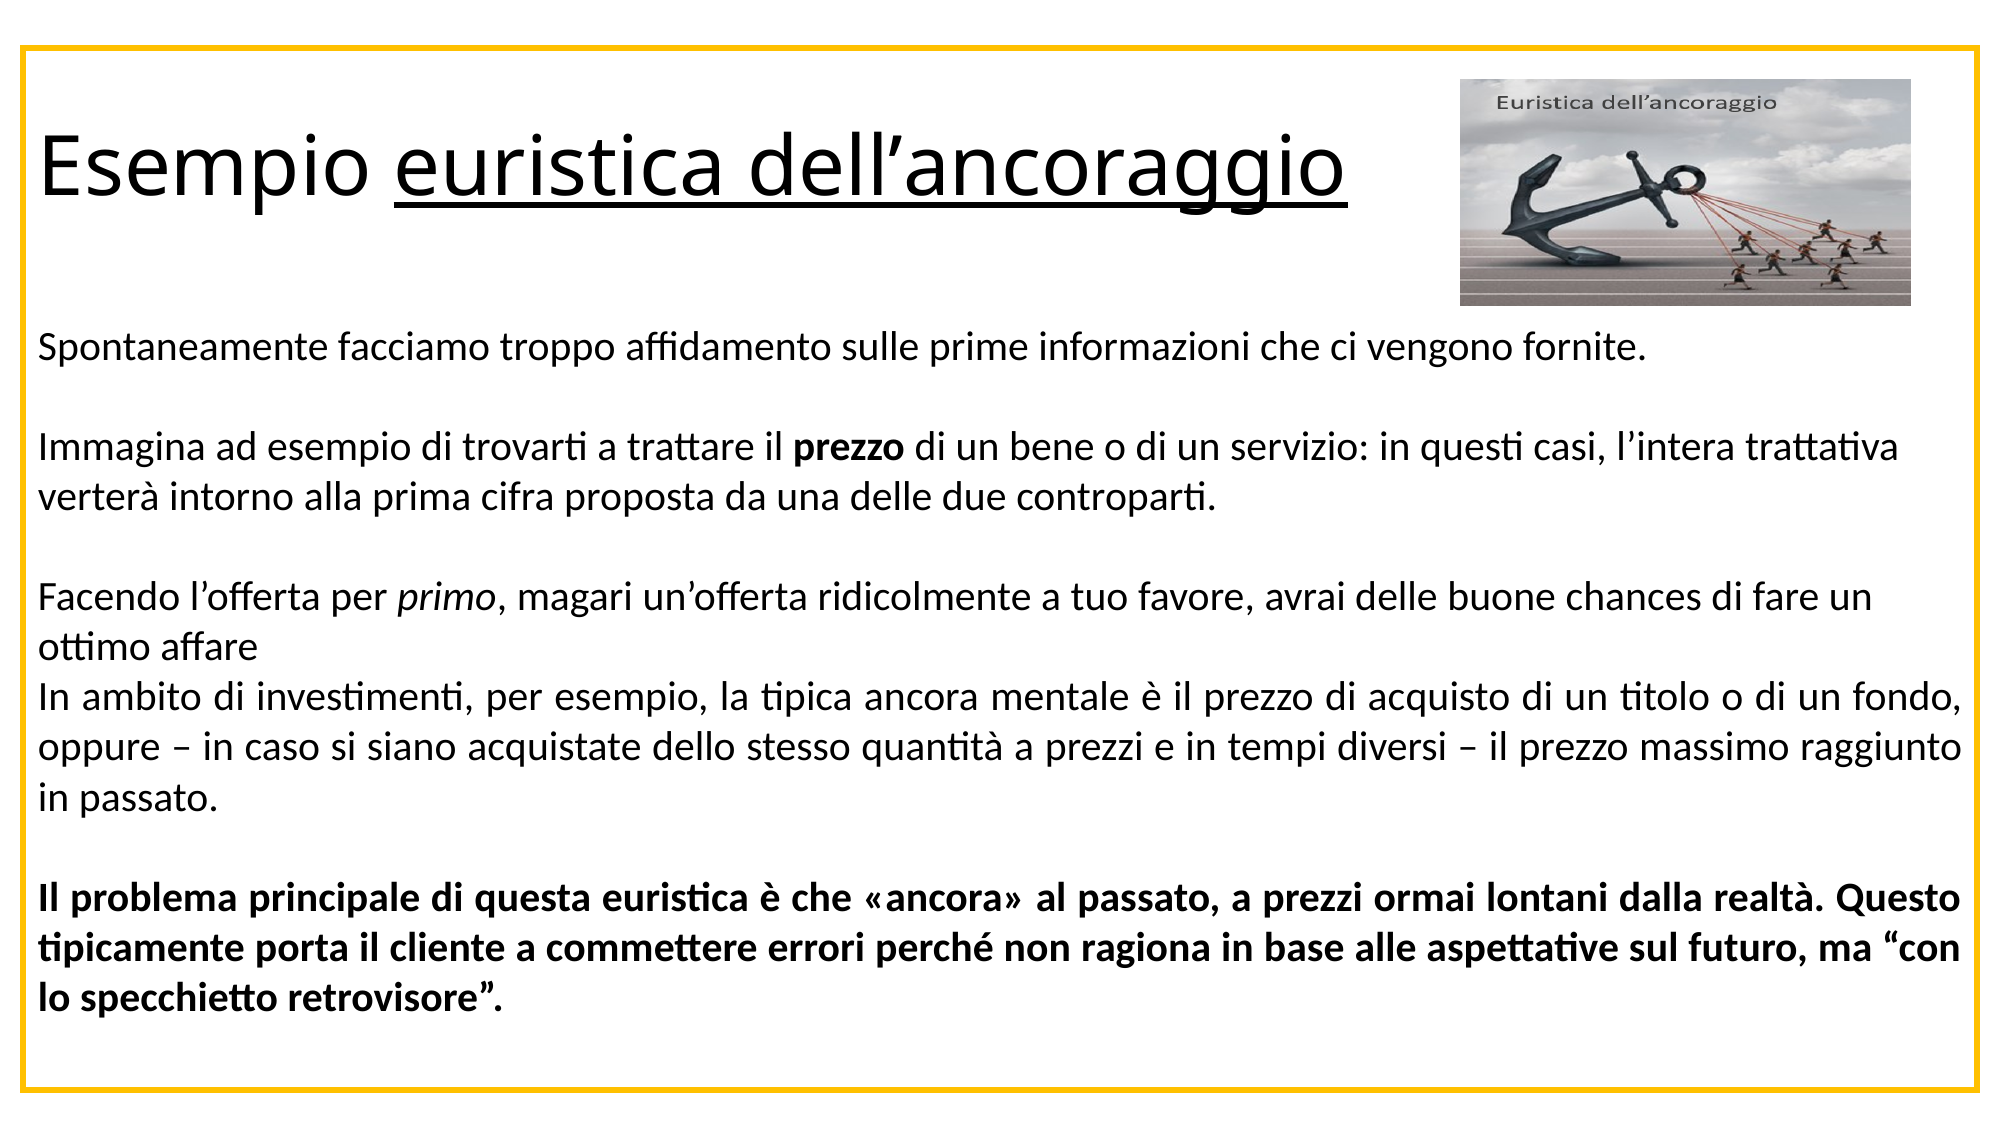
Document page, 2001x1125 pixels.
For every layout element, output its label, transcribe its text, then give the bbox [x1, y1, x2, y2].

picture [1460, 80, 1911, 306]
text_box Esempio euristica dell’ancoraggio Spontaneamente facciamo troppo affidamento sulle prime informazioni che ci vengono fornite. Immagina ad esempio di trovarti a trattare il prezzo di un bene o di un servizio: in questi casi, l’intera trattativa verterà intorno alla prima cifra proposta da una delle due controparti. Facendo l’offerta per primo, magari un’offerta ridicolmente a tuo favore, avrai delle buone chances di fare un ottimo affare In ambito di investimenti, per esempio, la tipica ancora mentale è il prezzo di acquisto di un titolo o di un fondo, oppure – in caso si siano acquistate dello stesso quantità a prezzi e in tempi diversi – il prezzo massimo raggiunto in passato. Il problema principale di questa euristica è che «ancora» al passato, a prezzi ormai lontani dalla realtà. Questo tipicamente porta il cliente a commettere errori perché non ragiona in base alle aspettative sul futuro, ma “con lo specchietto retrovisore”. [22, 47, 1978, 1091]
